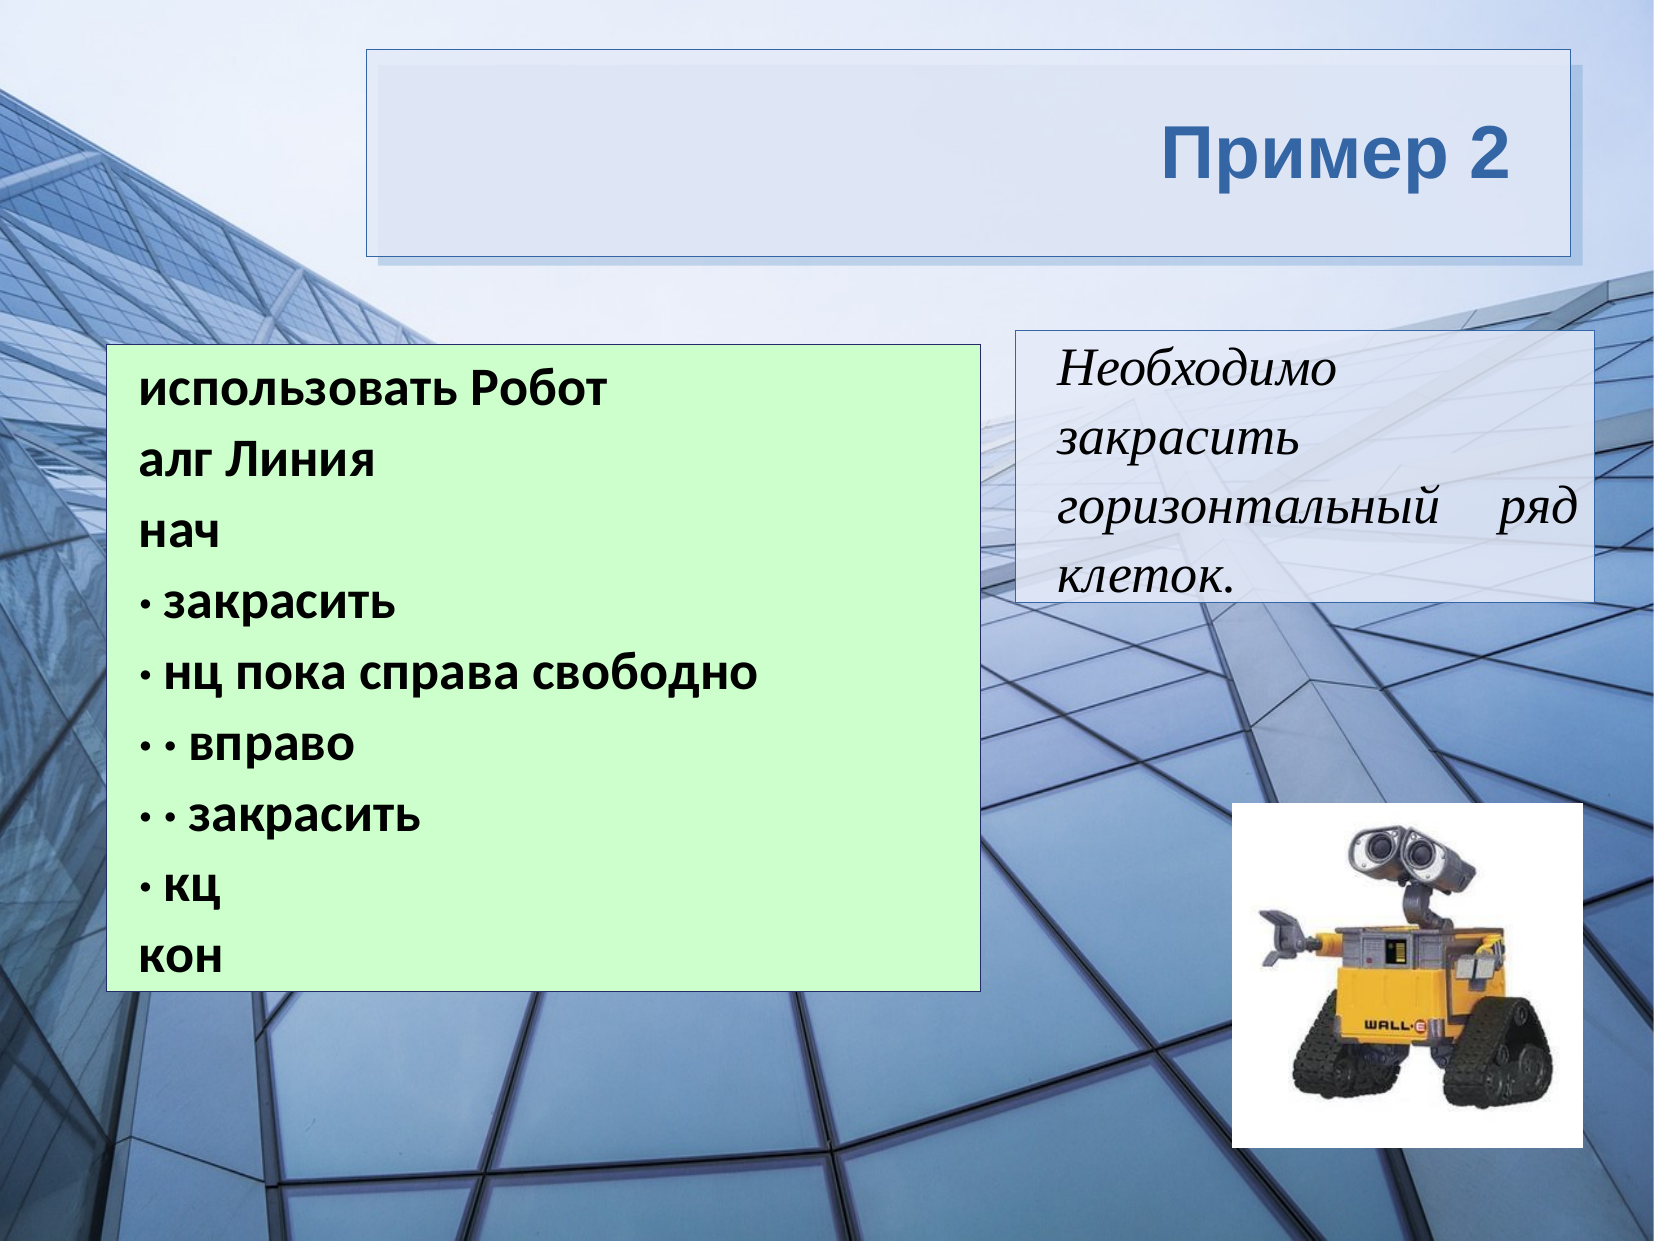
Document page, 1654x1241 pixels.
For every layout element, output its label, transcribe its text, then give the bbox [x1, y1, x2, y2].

picture [0, 0, 1654, 1241]
text_box Необходимо закрасить горизонтальный ряд клеток. [1015, 330, 1595, 603]
text_box [377, 64, 1583, 266]
title Пример 2 [366, 49, 1571, 257]
text_box использовать Робот алг Линия нач · закрасить · нц пока справа свободно · · вправо · · закрасить · кц кон [106, 344, 981, 992]
